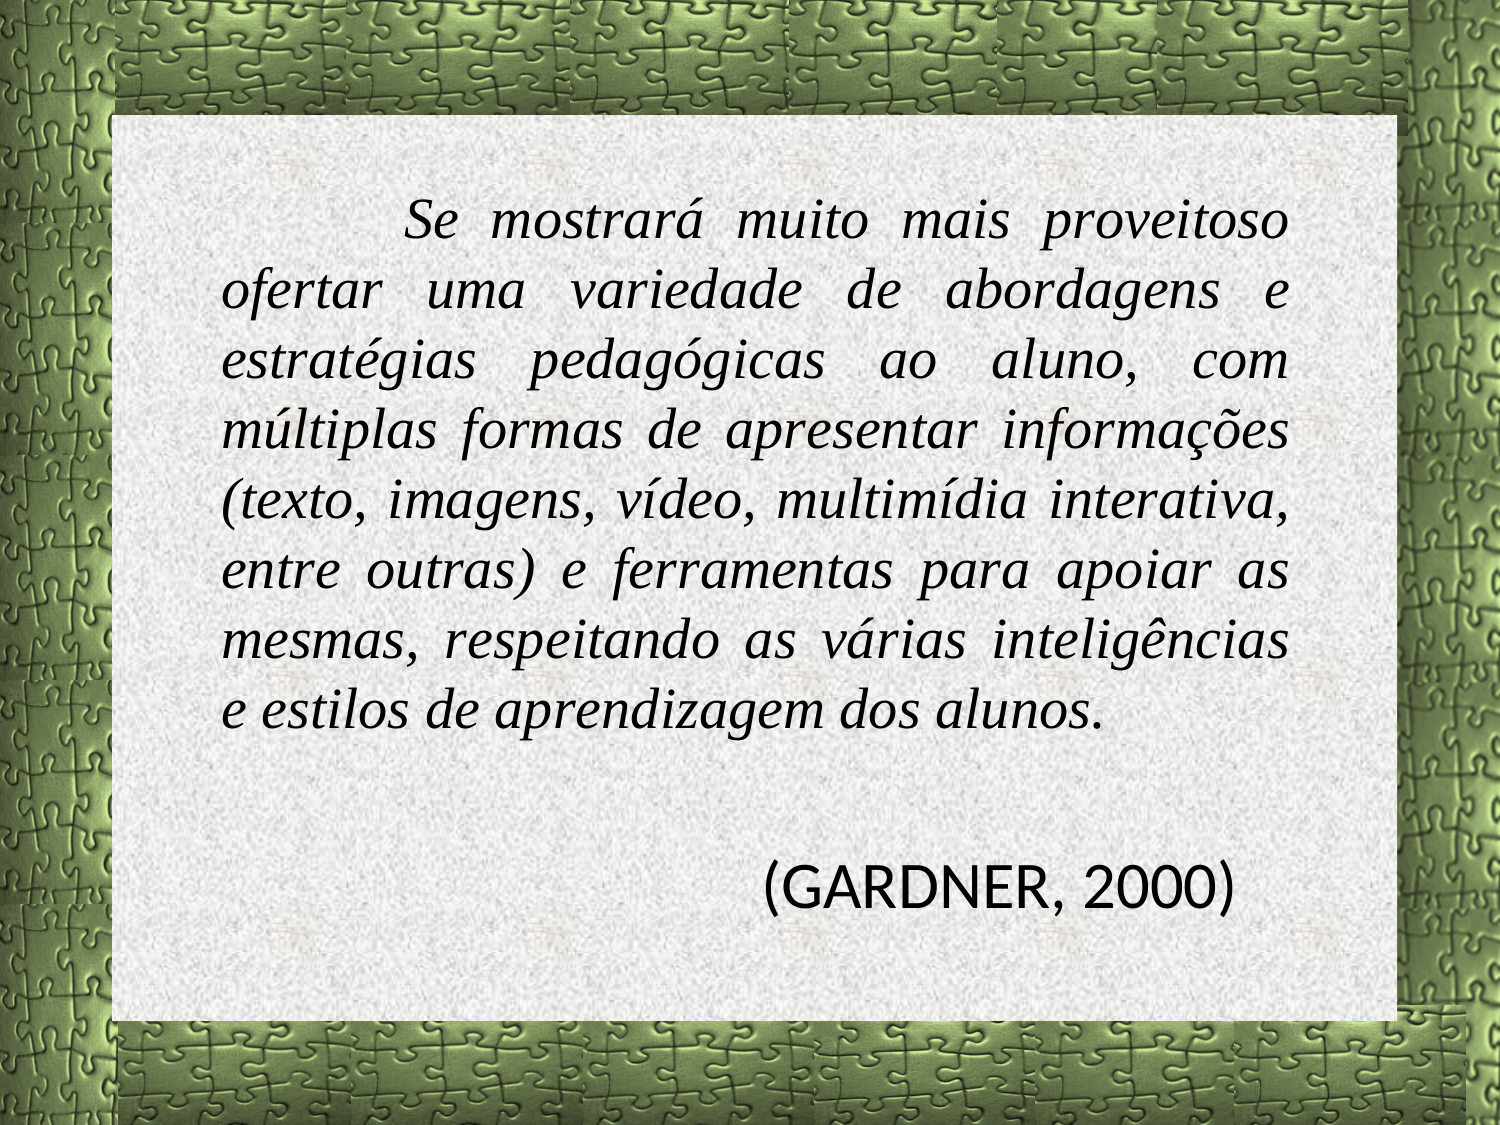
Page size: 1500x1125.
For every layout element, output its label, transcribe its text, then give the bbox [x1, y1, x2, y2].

text_box [112, 115, 1398, 1021]
picture [0, 0, 1500, 1125]
text_box Se mostrará muito mais proveitoso ofertar uma variedade de abordagens e estratégias pedagógicas ao aluno, com múltiplas formas de apresentar informações (texto, imagens, vídeo, multimídia interativa, entre outras) e ferramentas para apoiar as mesmas, respeitando as várias inteligências e estilos de aprendizagem dos alunos. (GARDNER, 2000) [206, 172, 1306, 930]
